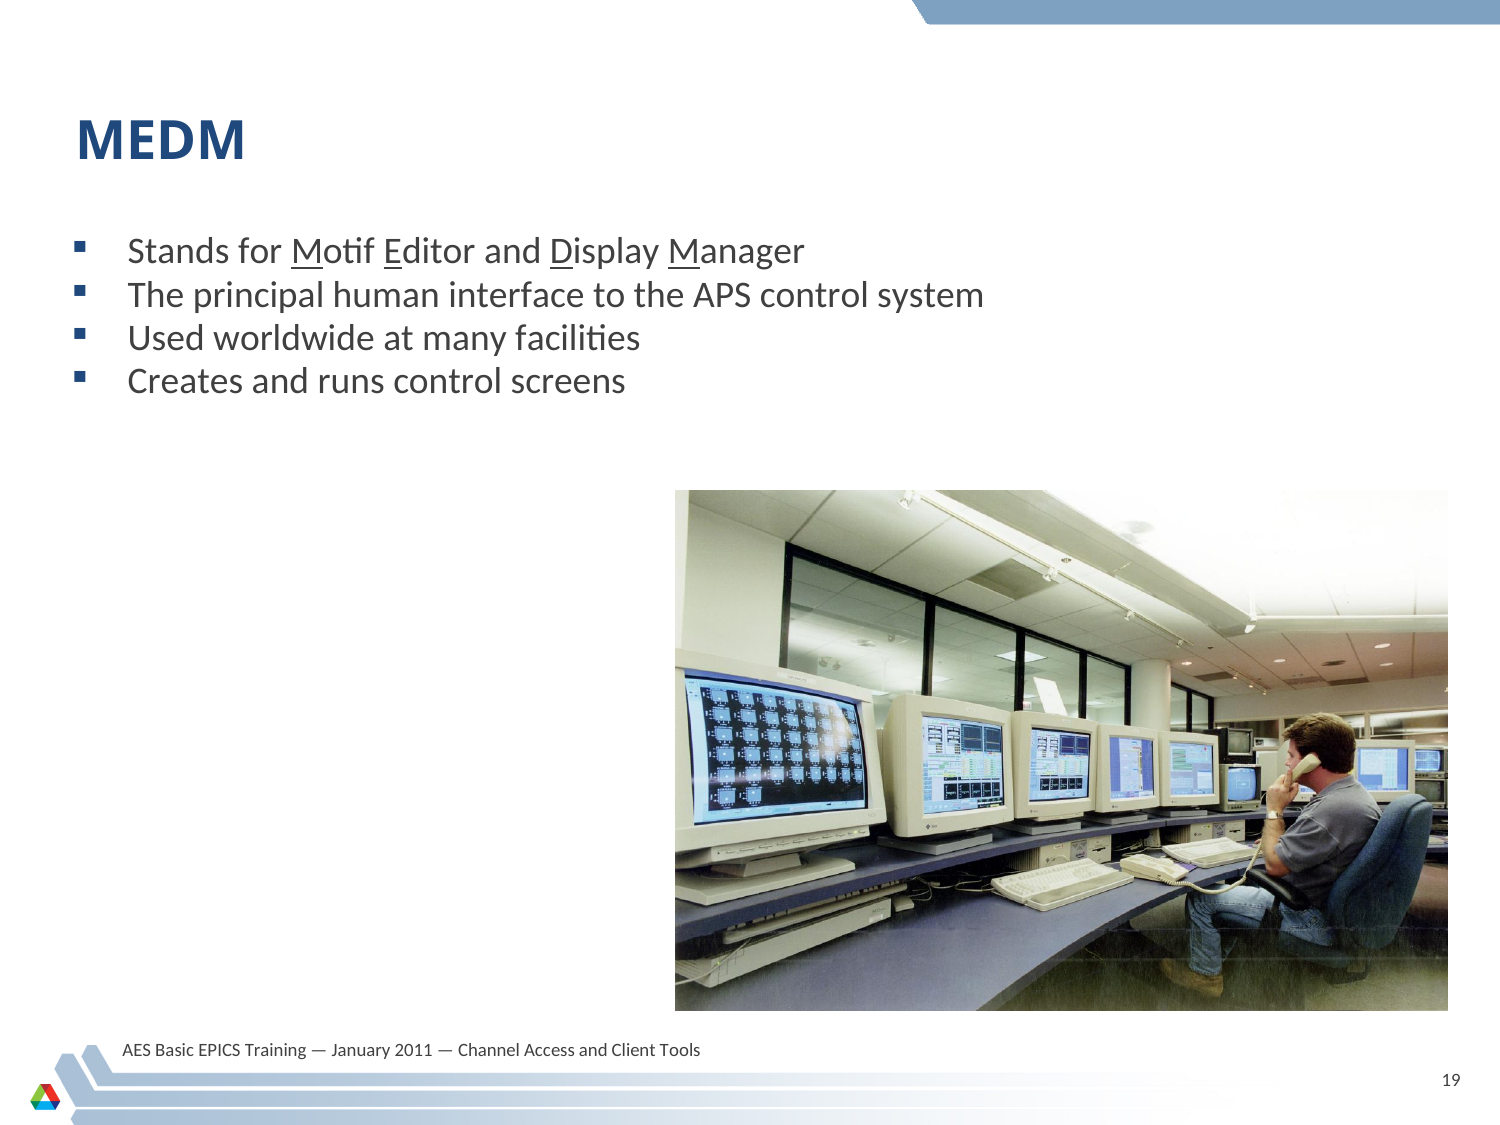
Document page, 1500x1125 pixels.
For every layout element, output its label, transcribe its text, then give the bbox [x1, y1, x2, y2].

picture [0, 1037, 1500, 1125]
picture [0, 0, 1500, 26]
title MEDM [75, 45, 1426, 233]
list Stands for Motif Editor and Display Manager The principal human interface to the APS control system Used worldwide at many facilities Creates and runs control screens [56, 229, 1359, 740]
picture [675, 490, 1448, 1011]
